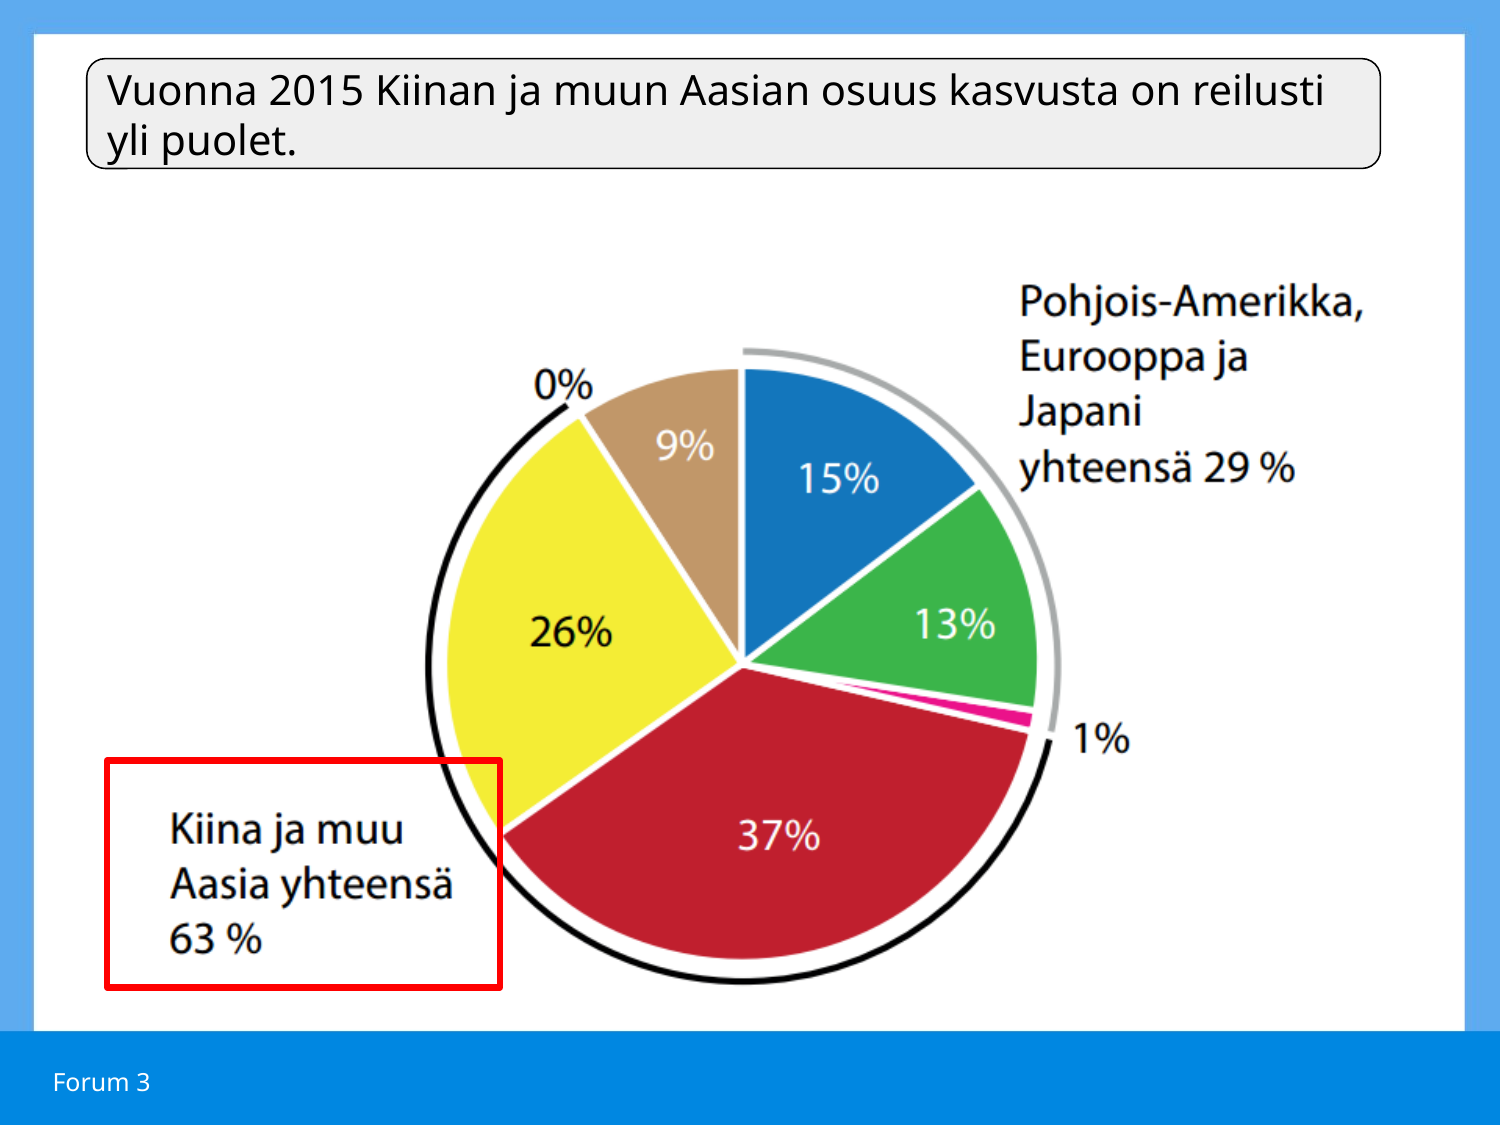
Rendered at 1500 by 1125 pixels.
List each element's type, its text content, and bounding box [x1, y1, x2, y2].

text_box Vuonna 2015 Kiinan ja muun Aasian osuus kasvusta on reilusti yli puolet. [86, 58, 1381, 169]
picture [0, 0, 1500, 1125]
